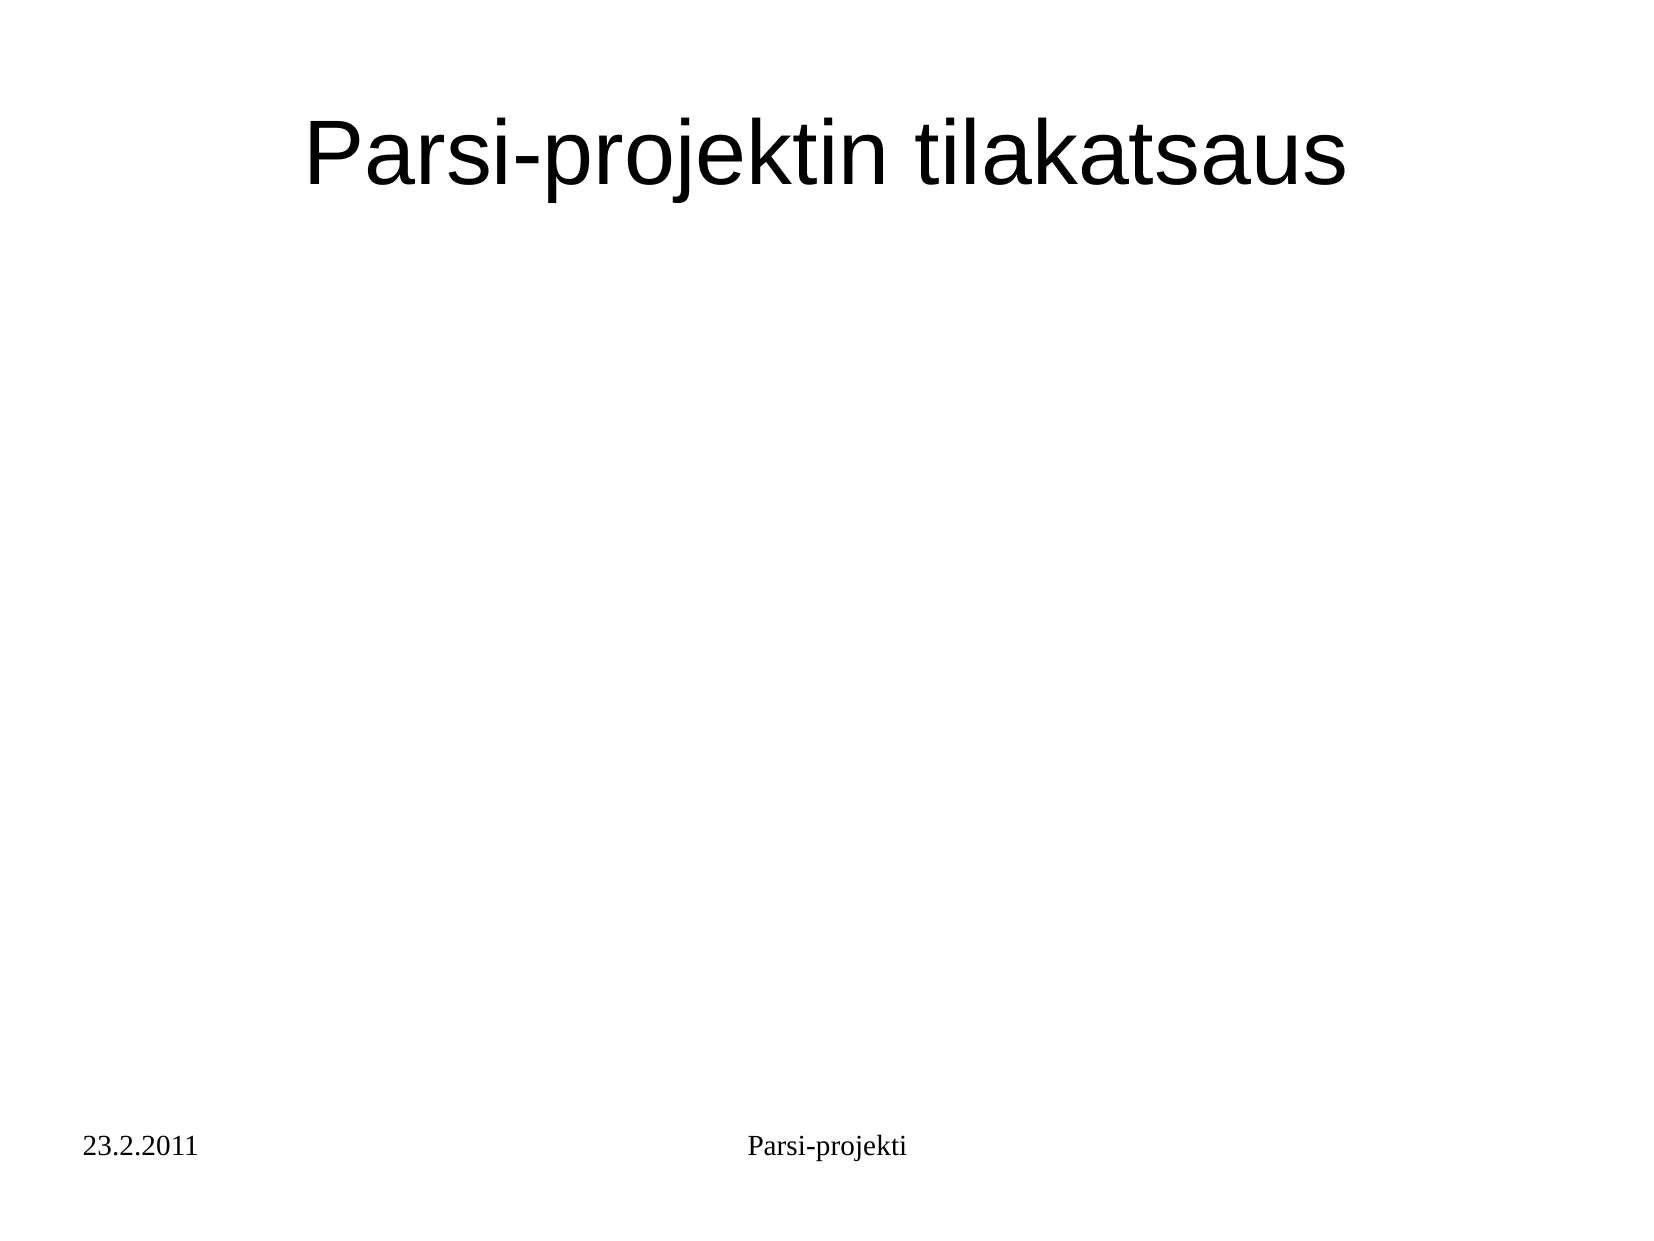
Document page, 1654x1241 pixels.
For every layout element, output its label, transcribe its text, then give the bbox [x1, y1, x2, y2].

title Parsi-projektin tilakatsaus [82, 49, 1571, 257]
